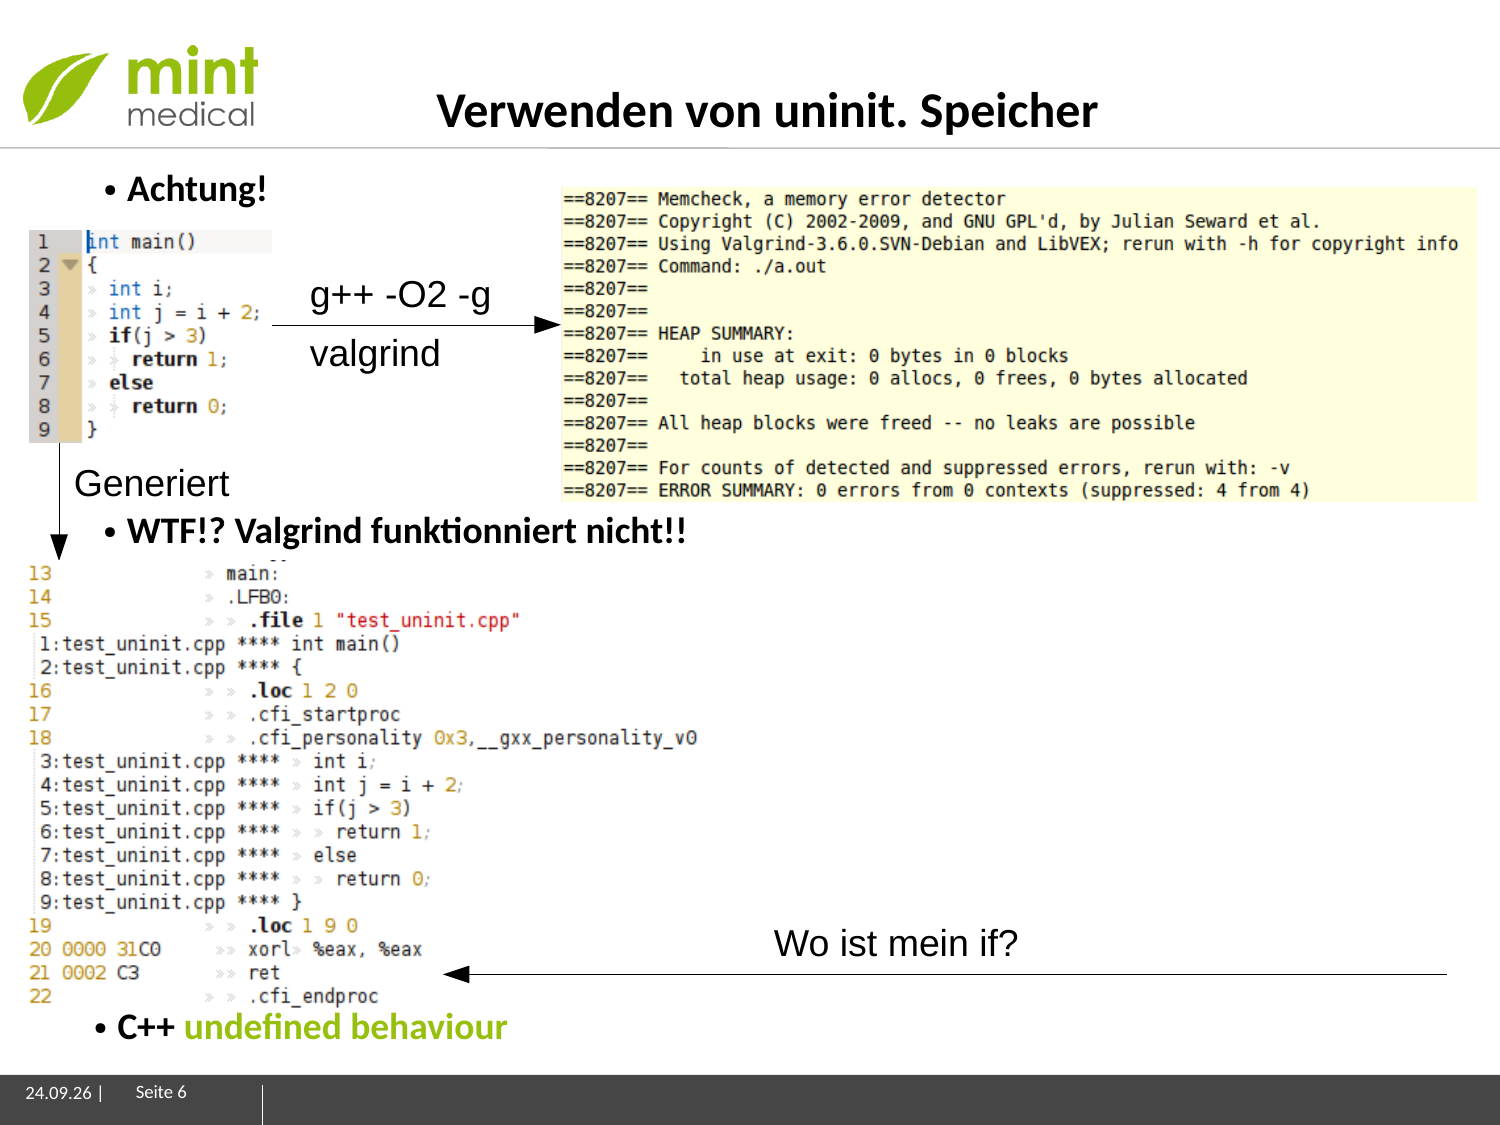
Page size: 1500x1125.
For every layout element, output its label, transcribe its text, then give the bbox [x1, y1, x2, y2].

text_box valgrind [295, 324, 456, 382]
picture [15, 560, 709, 1011]
picture [29, 230, 272, 443]
text_box WTF!? Valgrind funktionniert nicht!! [88, 507, 1063, 567]
text_box Achtung! [88, 165, 975, 224]
text_box g++ -O2 -g [295, 265, 507, 323]
text_box C++ undefined behaviour [43, 1003, 827, 1063]
picture [561, 187, 1477, 502]
picture [23, 45, 258, 126]
title Verwenden von uninit. Speicher [253, 70, 1282, 146]
text_box Generiert [59, 454, 245, 512]
text_box Wo ist mein if? [759, 915, 1034, 973]
